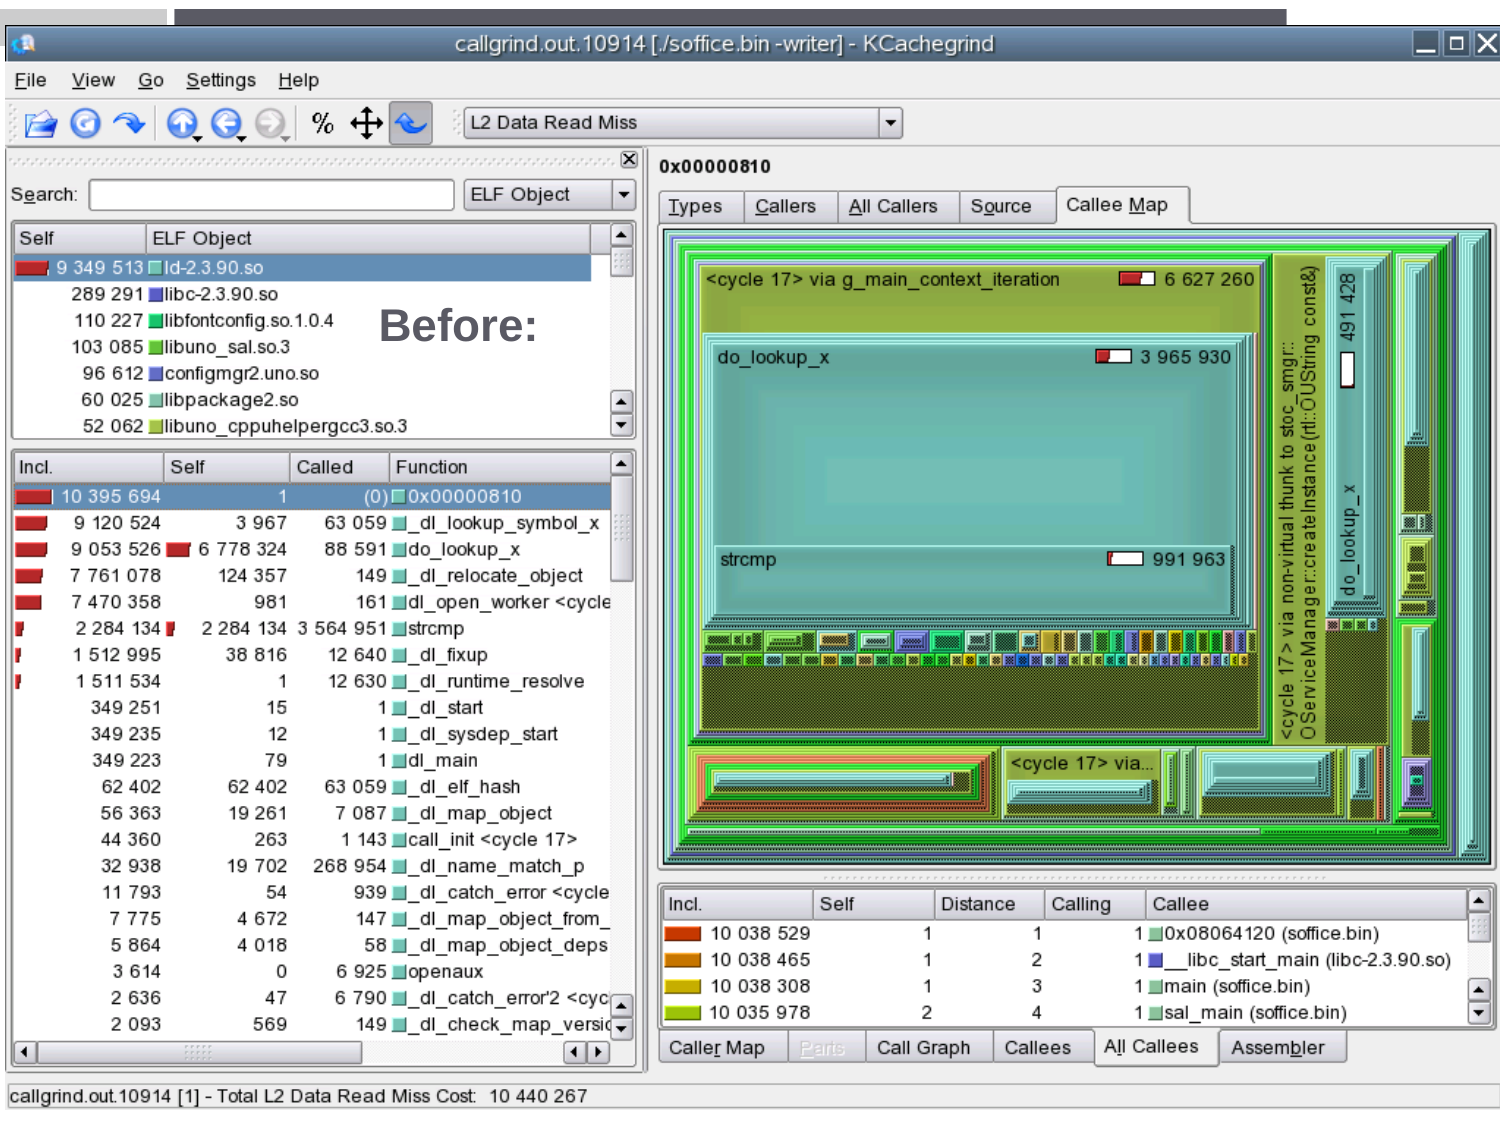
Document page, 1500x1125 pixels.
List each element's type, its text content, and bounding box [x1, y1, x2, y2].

picture [5, 25, 1500, 1110]
text_box Before: [378, 296, 598, 349]
